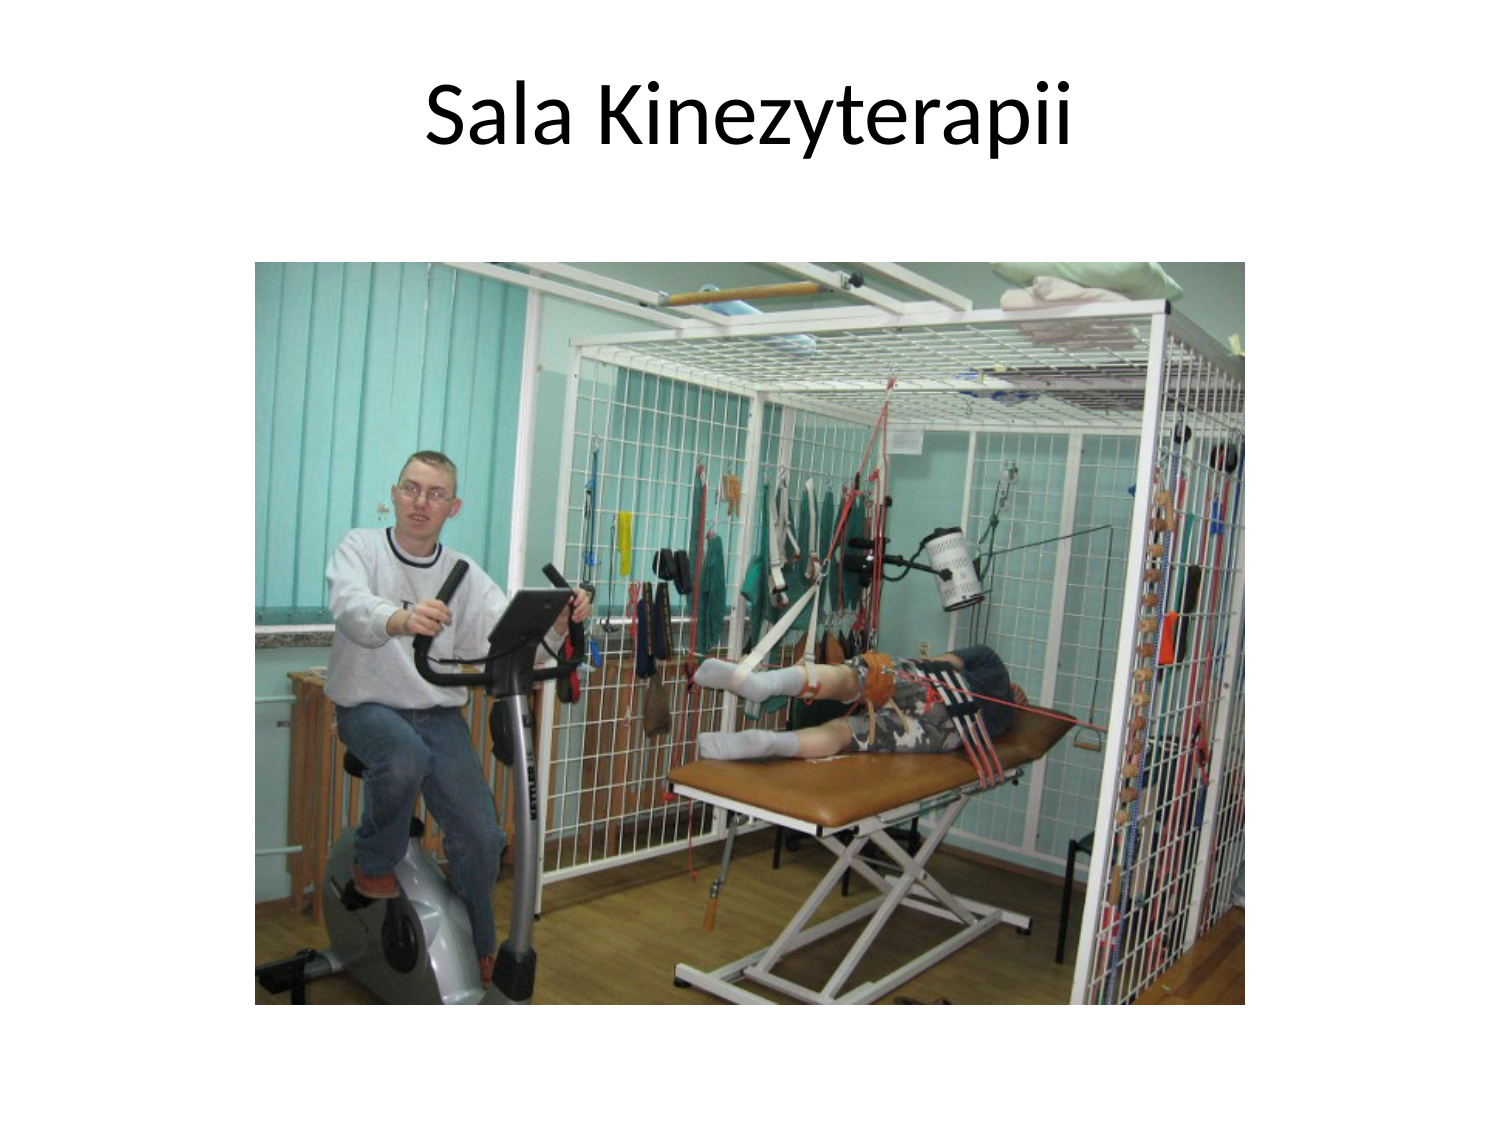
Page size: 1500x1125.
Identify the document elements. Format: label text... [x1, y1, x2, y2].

picture [255, 262, 1245, 1005]
title Sala Kinezyterapii [75, 45, 1425, 233]
